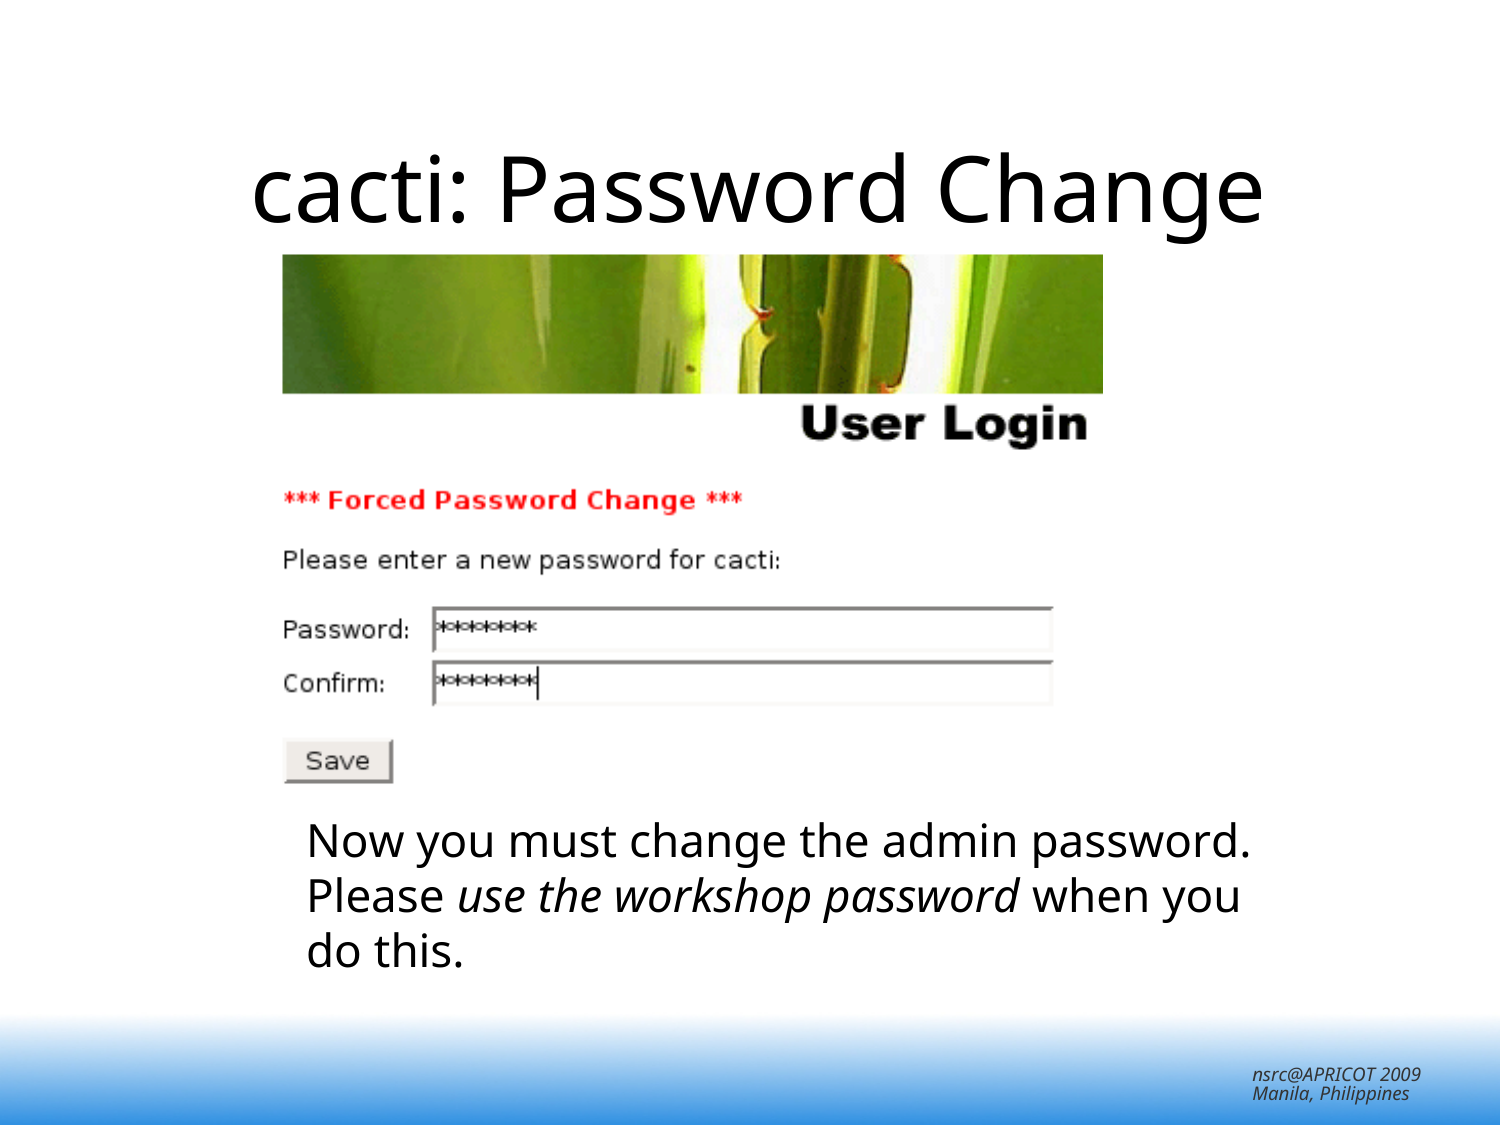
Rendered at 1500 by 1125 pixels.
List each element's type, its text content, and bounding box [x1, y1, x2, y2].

picture [281, 253, 1103, 786]
title cacti: Password Change [110, 93, 1391, 281]
text_box Now you must change the admin password. Please use the workshop password when you do this. [291, 804, 1276, 983]
picture [0, 1012, 1500, 1125]
